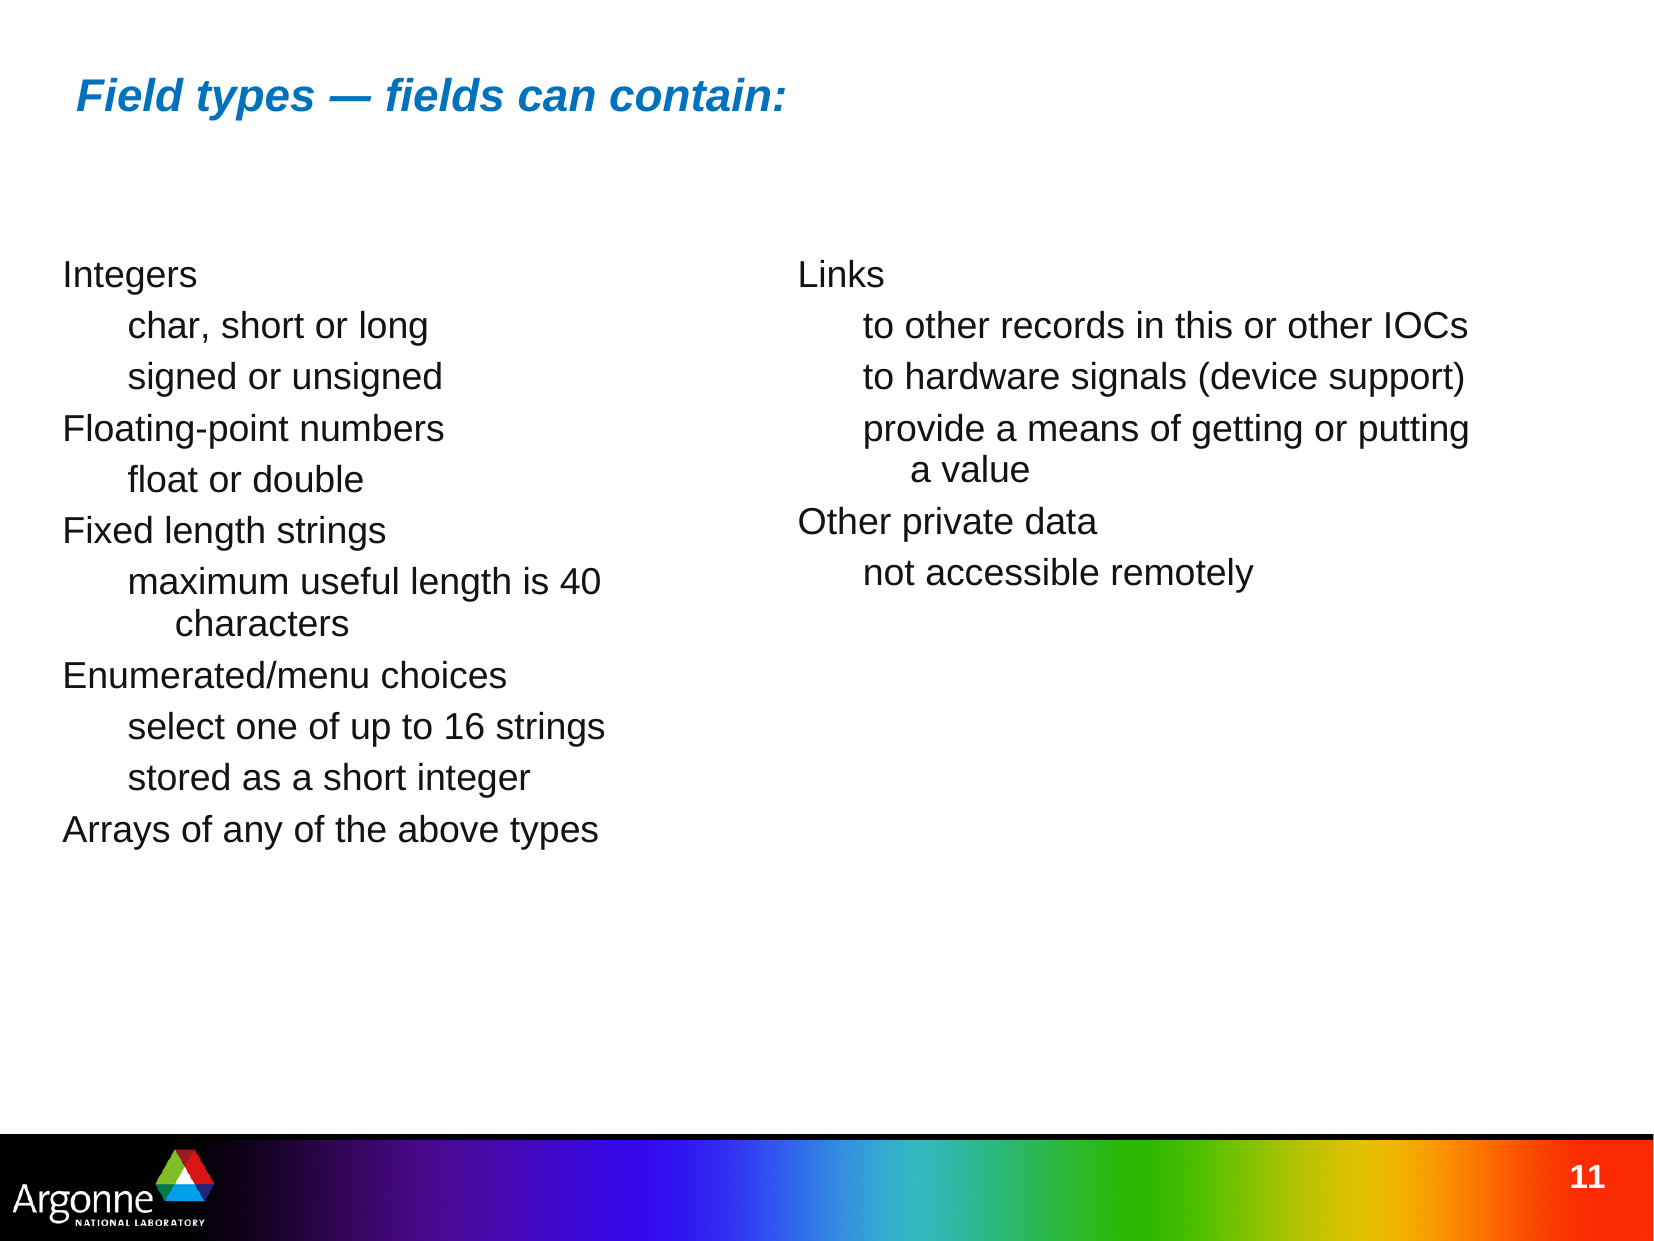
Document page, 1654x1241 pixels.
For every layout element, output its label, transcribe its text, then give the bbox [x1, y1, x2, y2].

title Field types — fields can contain: [61, 59, 1500, 144]
picture [0, 1134, 1654, 1241]
list Integers char, short or long signed or unsigned Floating-point numbers float or double Fixed length strings maximum useful length is 40 characters Enumerated/menu choices select one of up to 16 strings stored as a short integer Arrays of any of the above types [62, 253, 763, 1072]
list Links to other records in this or other IOCs to hardware signals (device support) provide a means of getting or putting a value Other private data not accessible remotely [797, 253, 1499, 1072]
